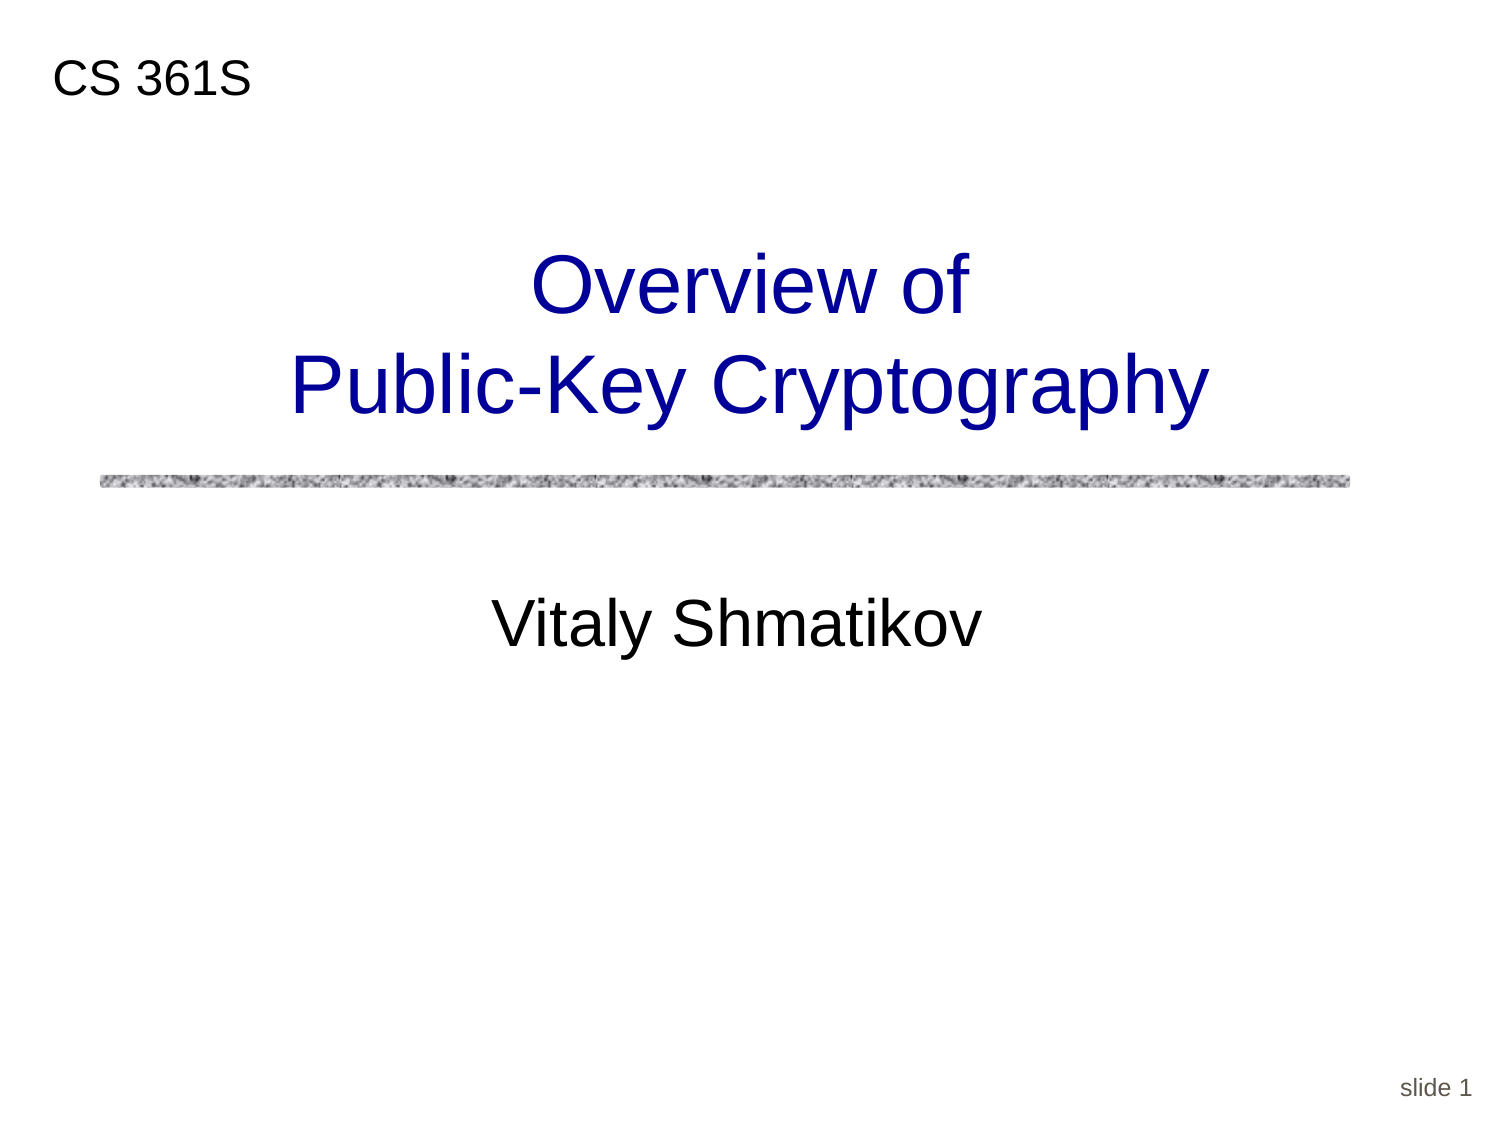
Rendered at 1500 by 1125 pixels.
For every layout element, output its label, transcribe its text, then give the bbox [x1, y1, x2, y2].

text_box slide <number> [1187, 1025, 1488, 1110]
text_box CS 361S [37, 37, 301, 113]
subtitle Vitaly Shmatikov [449, 571, 1025, 697]
picture [99, 474, 1351, 488]
title Overview of Public-Key Cryptography [99, 174, 1401, 438]
